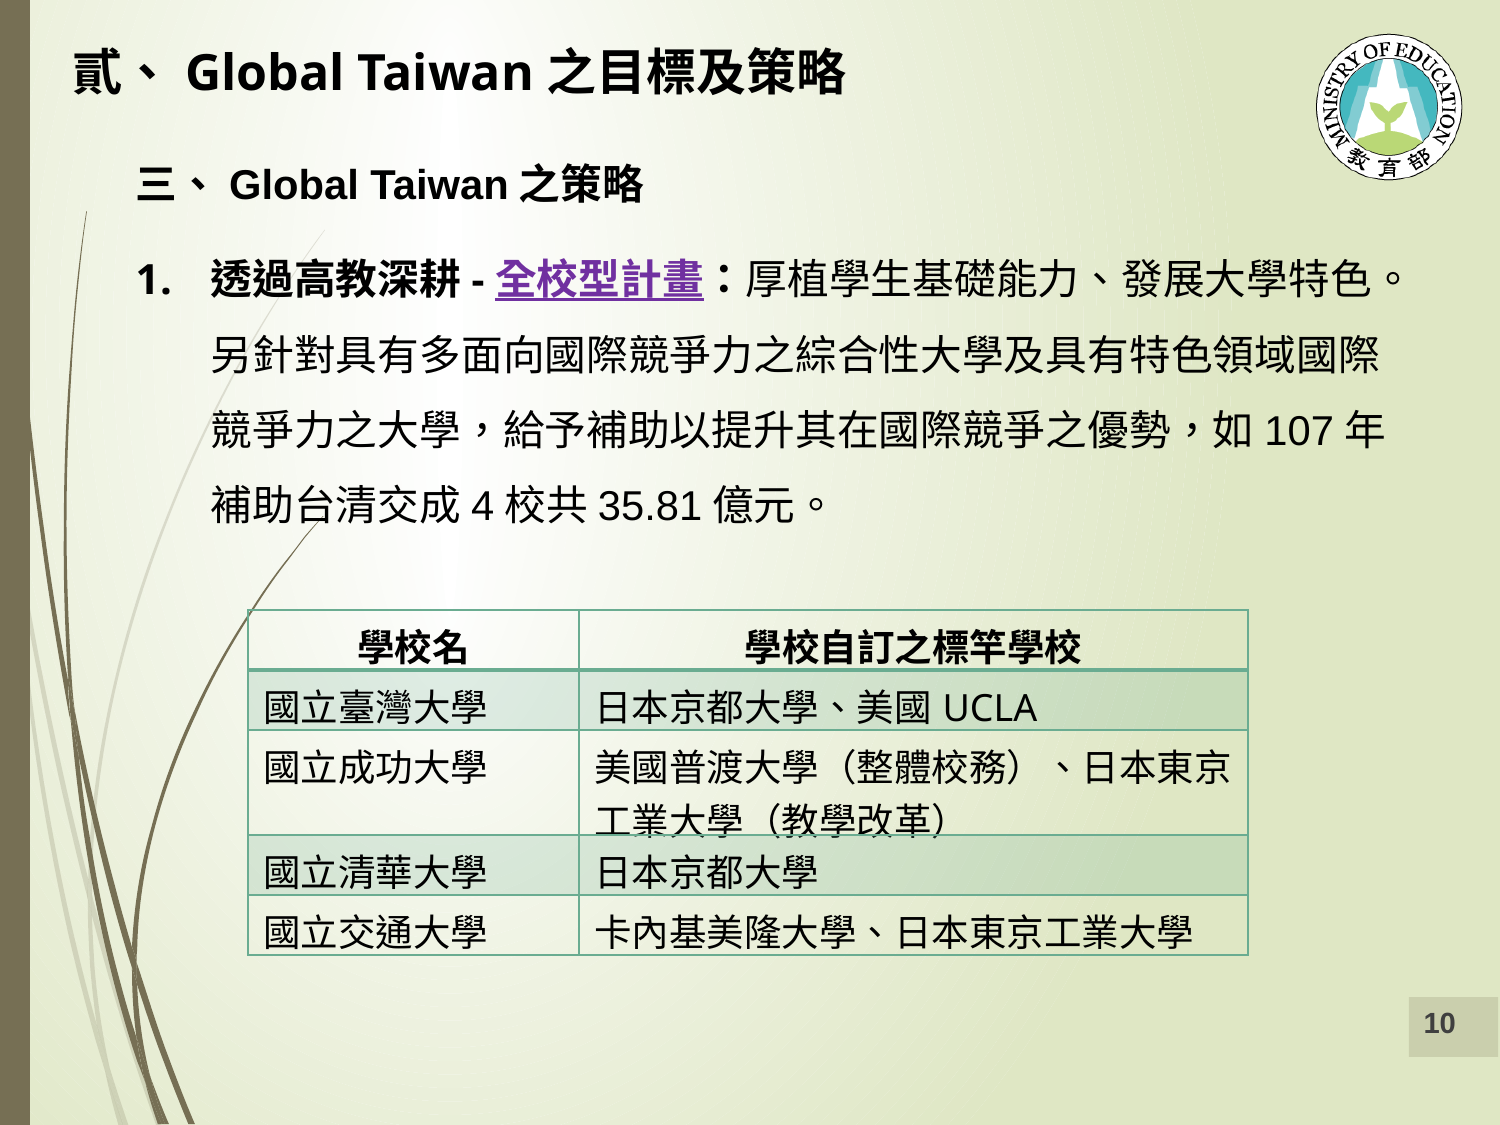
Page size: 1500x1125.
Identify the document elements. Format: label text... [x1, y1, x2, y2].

table_header 學校名 [249, 611, 578, 668]
table_cell 國立交通大學 [249, 896, 578, 954]
table_cell 國立清華大學 [249, 836, 578, 894]
table_cell 日本京都大學 [580, 836, 1247, 894]
text_box 貳、Global Taiwan之目標及策略 [58, 33, 1156, 109]
table_cell 日本京都大學、美國UCLA [580, 672, 1247, 729]
table_header 學校自訂之標竿學校 [580, 611, 1247, 668]
picture [1305, 30, 1469, 184]
table_cell 美國普渡大學（整體校務）、日本東京工業大學（教學改革） [580, 731, 1247, 834]
table_cell 國立臺灣大學 [249, 672, 578, 729]
table_cell 卡內基美隆大學、日本東京工業大學 [580, 896, 1247, 954]
slide_number <編號> [1408, 997, 1499, 1057]
text_box 三、Global Taiwan之策略 透過高教深耕-全校型計畫：厚植學生基礎能力、發展大學特色。另針對具有多面向國際競爭力之綜合性大學及具有特色領域國際競爭力之大學，給予補助以提升其在國際競爭之優勢，如107年補助台清交成4校共35.81億元。 [120, 124, 1409, 557]
table_cell 國立成功大學 [249, 731, 578, 834]
